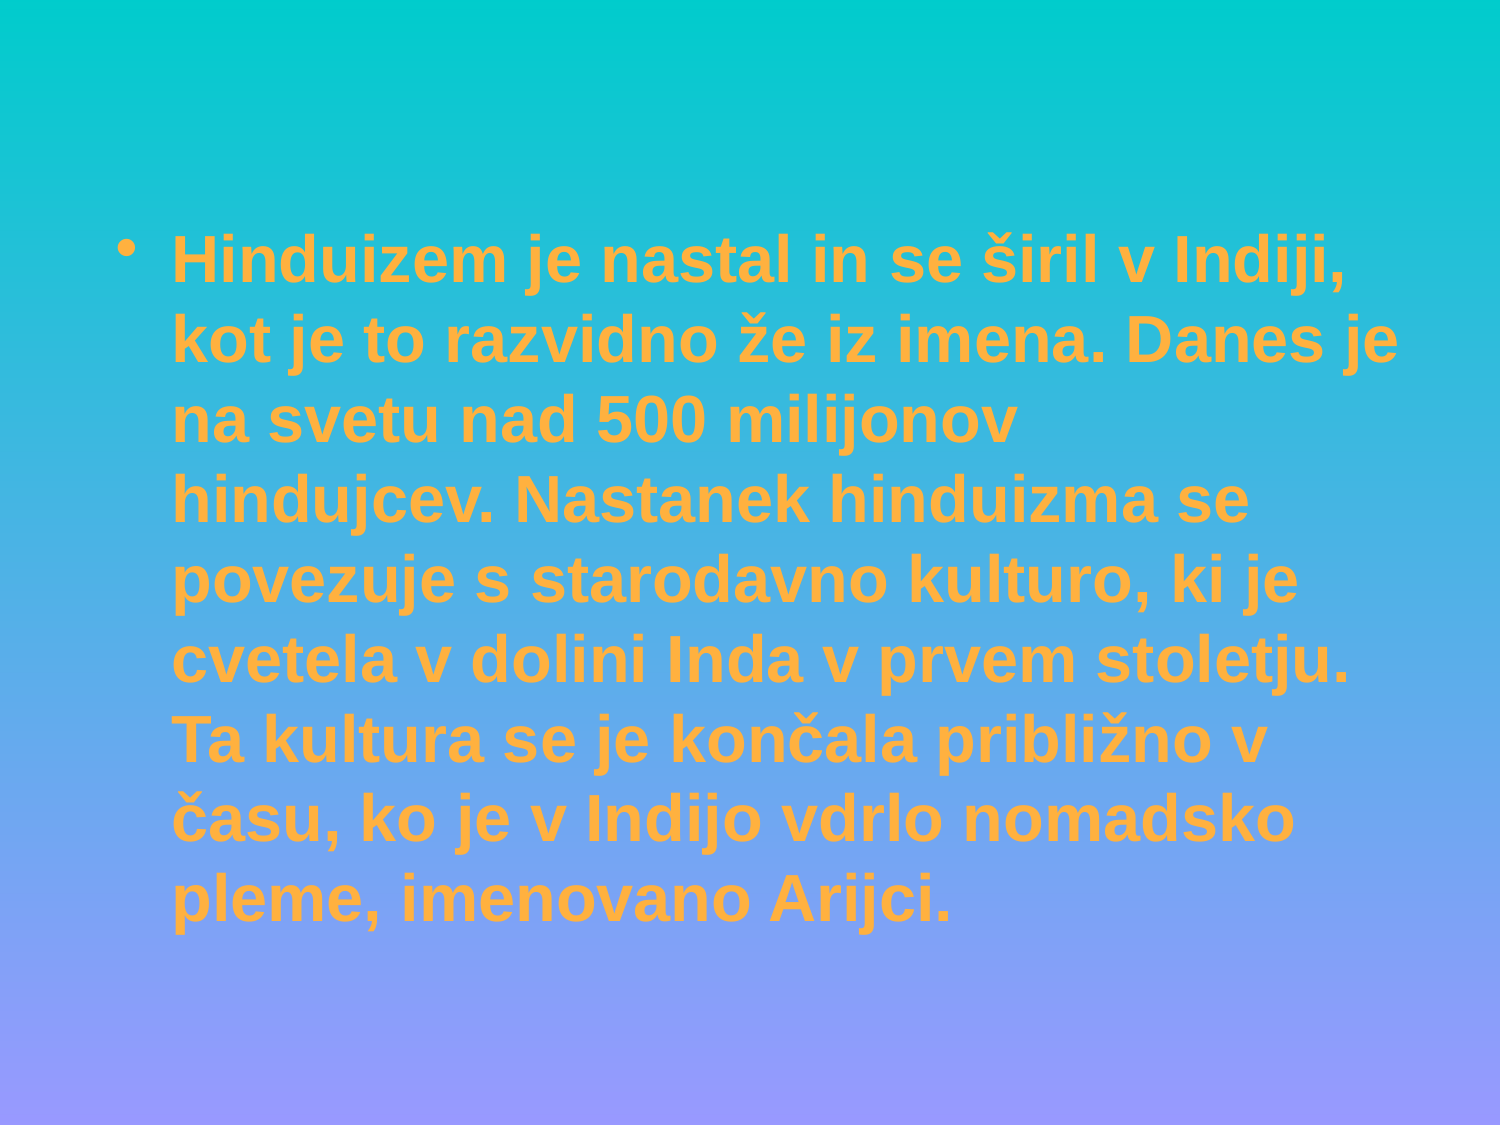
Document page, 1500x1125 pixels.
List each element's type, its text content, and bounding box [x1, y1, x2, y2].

list Hinduizem je nastal in se širil v Indiji, kot je to razvidno že iz imena. Danes je na svetu nad 500 milijonov hindujcev. Nastanek hinduizma se povezuje s starodavno kulturo, ki je cvetela v dolini Inda v prvem stoletju. Ta kultura se je končala približno v času, ko je v Indijo vdrlo nomadsko pleme, imenovano Arijci. [100, 208, 1451, 1053]
